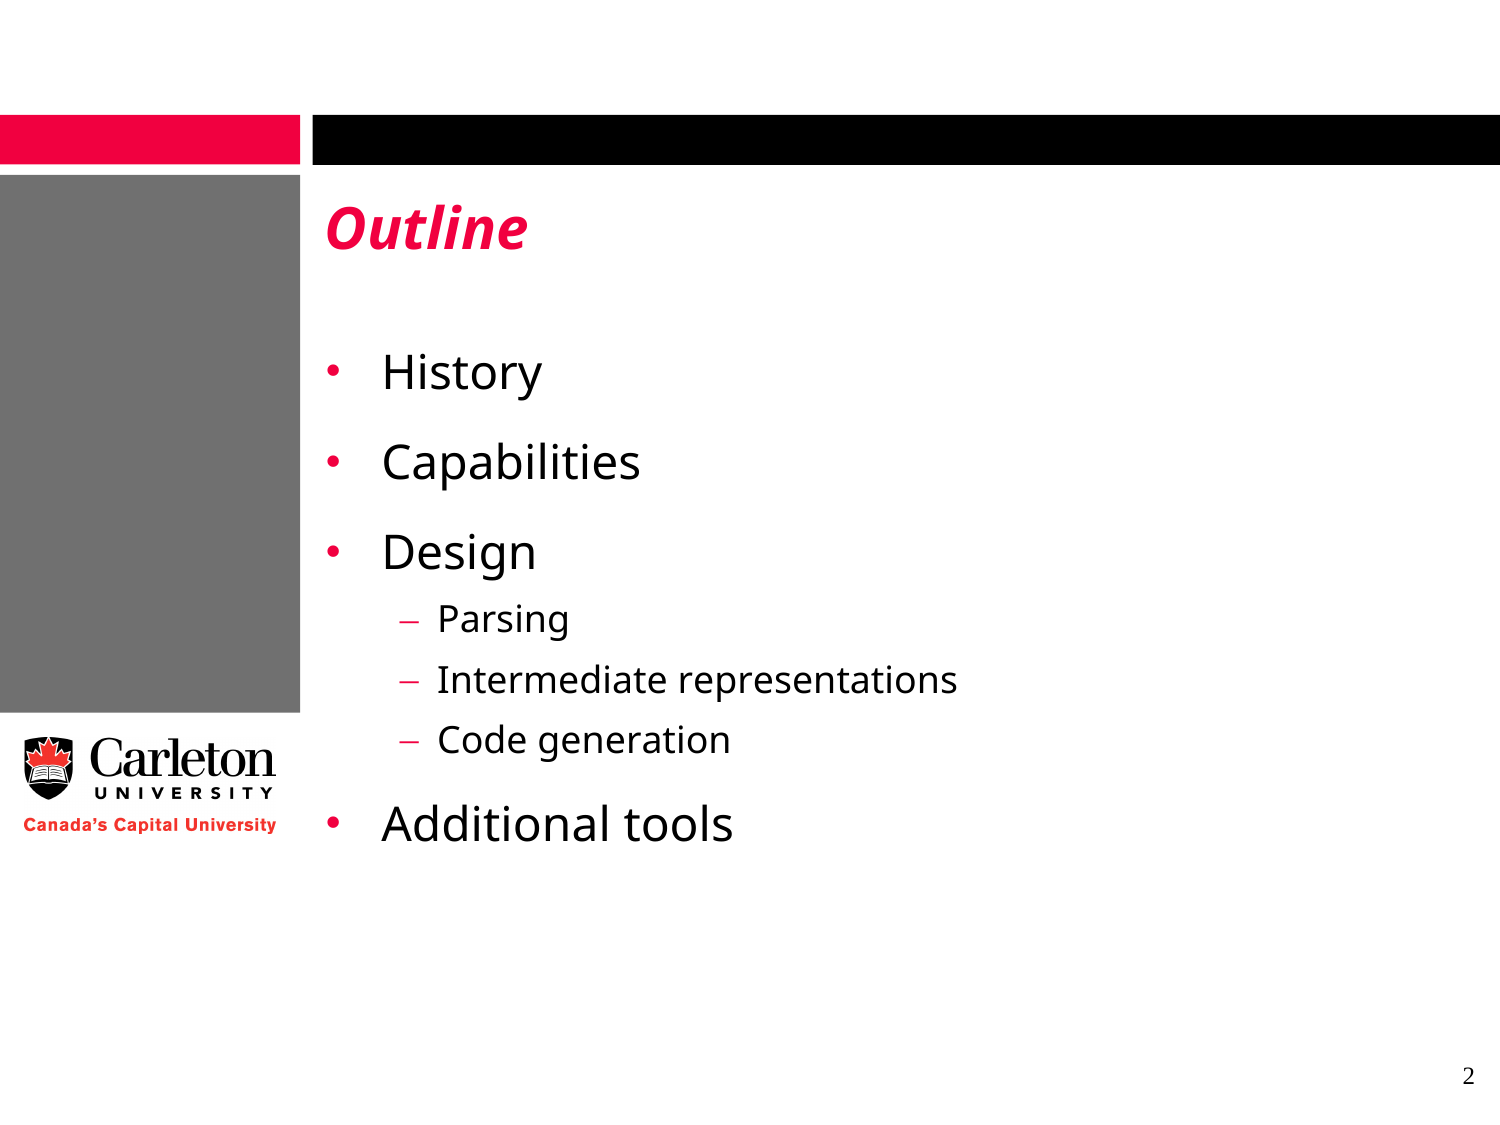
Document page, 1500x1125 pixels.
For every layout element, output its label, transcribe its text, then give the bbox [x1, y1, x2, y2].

picture [24, 737, 276, 834]
list History Capabilities Design Parsing Intermediate representations Code generation Additional tools [324, 324, 1450, 1068]
title Outline [324, 187, 1450, 324]
